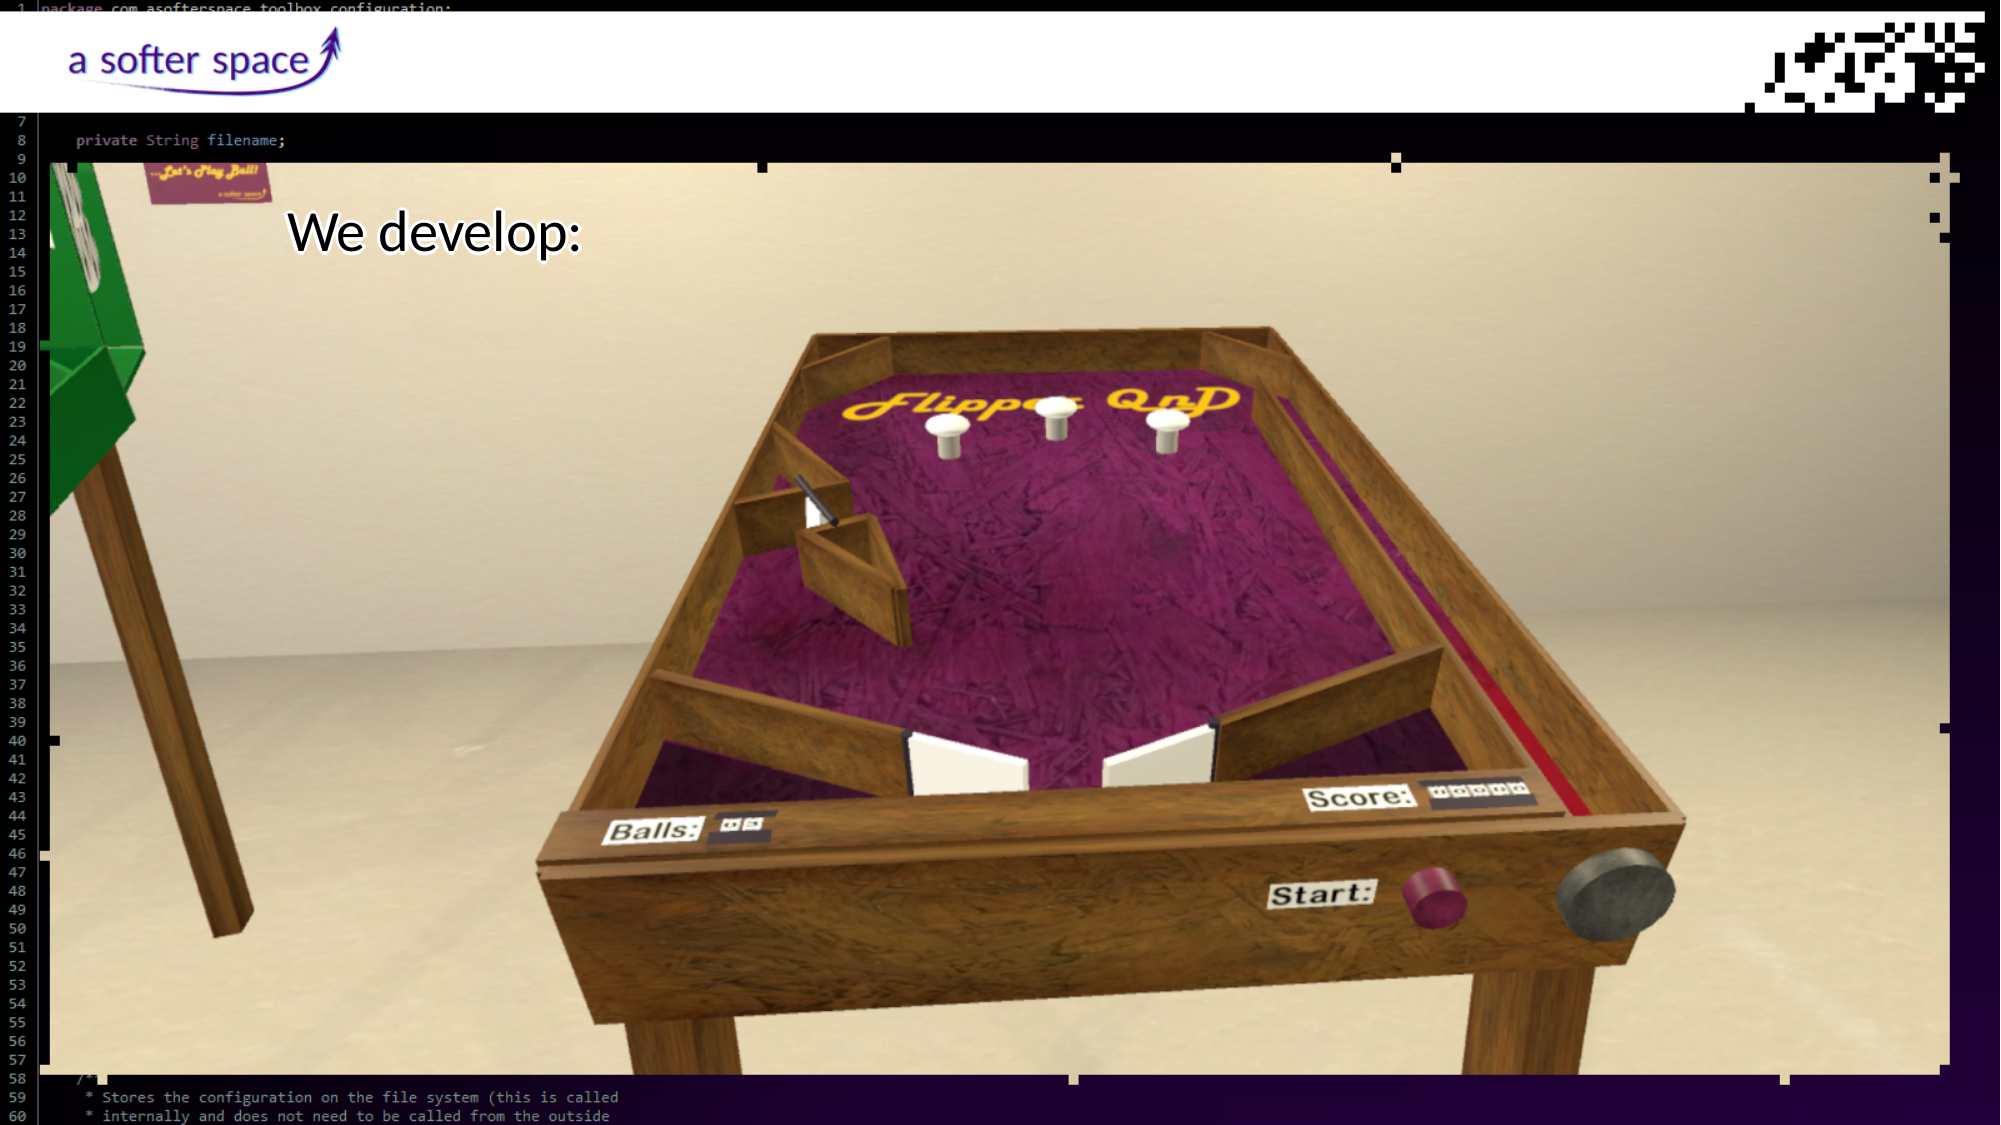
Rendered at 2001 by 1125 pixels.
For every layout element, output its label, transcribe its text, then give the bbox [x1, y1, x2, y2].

picture [0, 0, 2000, 1125]
text_box We develop: [272, 193, 1832, 1003]
